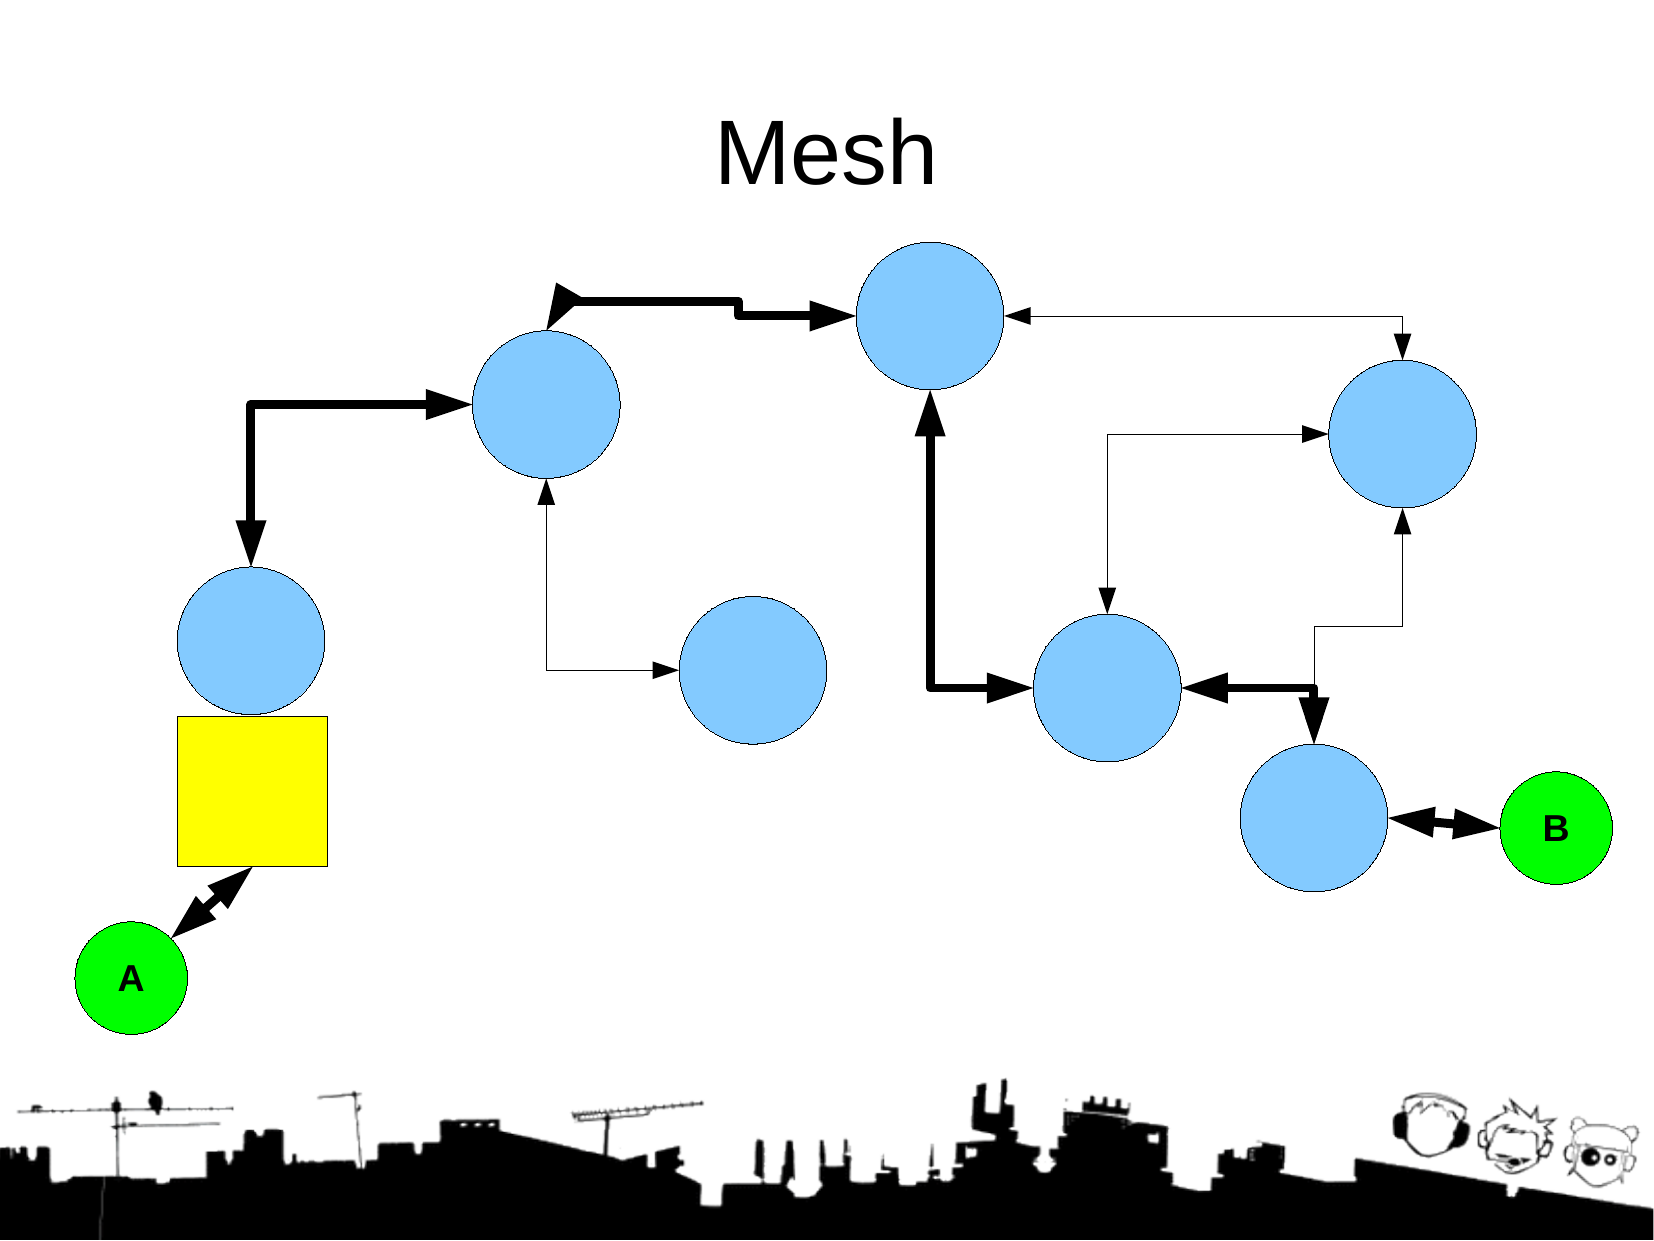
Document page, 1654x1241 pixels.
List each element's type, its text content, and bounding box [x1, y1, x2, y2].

text_box [177, 566, 325, 715]
title Mesh [82, 56, 1571, 250]
text_box [472, 330, 621, 479]
text_box B [1499, 771, 1613, 885]
text_box [1240, 744, 1388, 892]
text_box [177, 716, 328, 867]
picture [0, 1077, 1654, 1240]
text_box [856, 242, 1004, 390]
text_box [1033, 614, 1182, 762]
text_box A [74, 921, 188, 1035]
text_box [679, 596, 827, 745]
text_box [1328, 360, 1477, 508]
